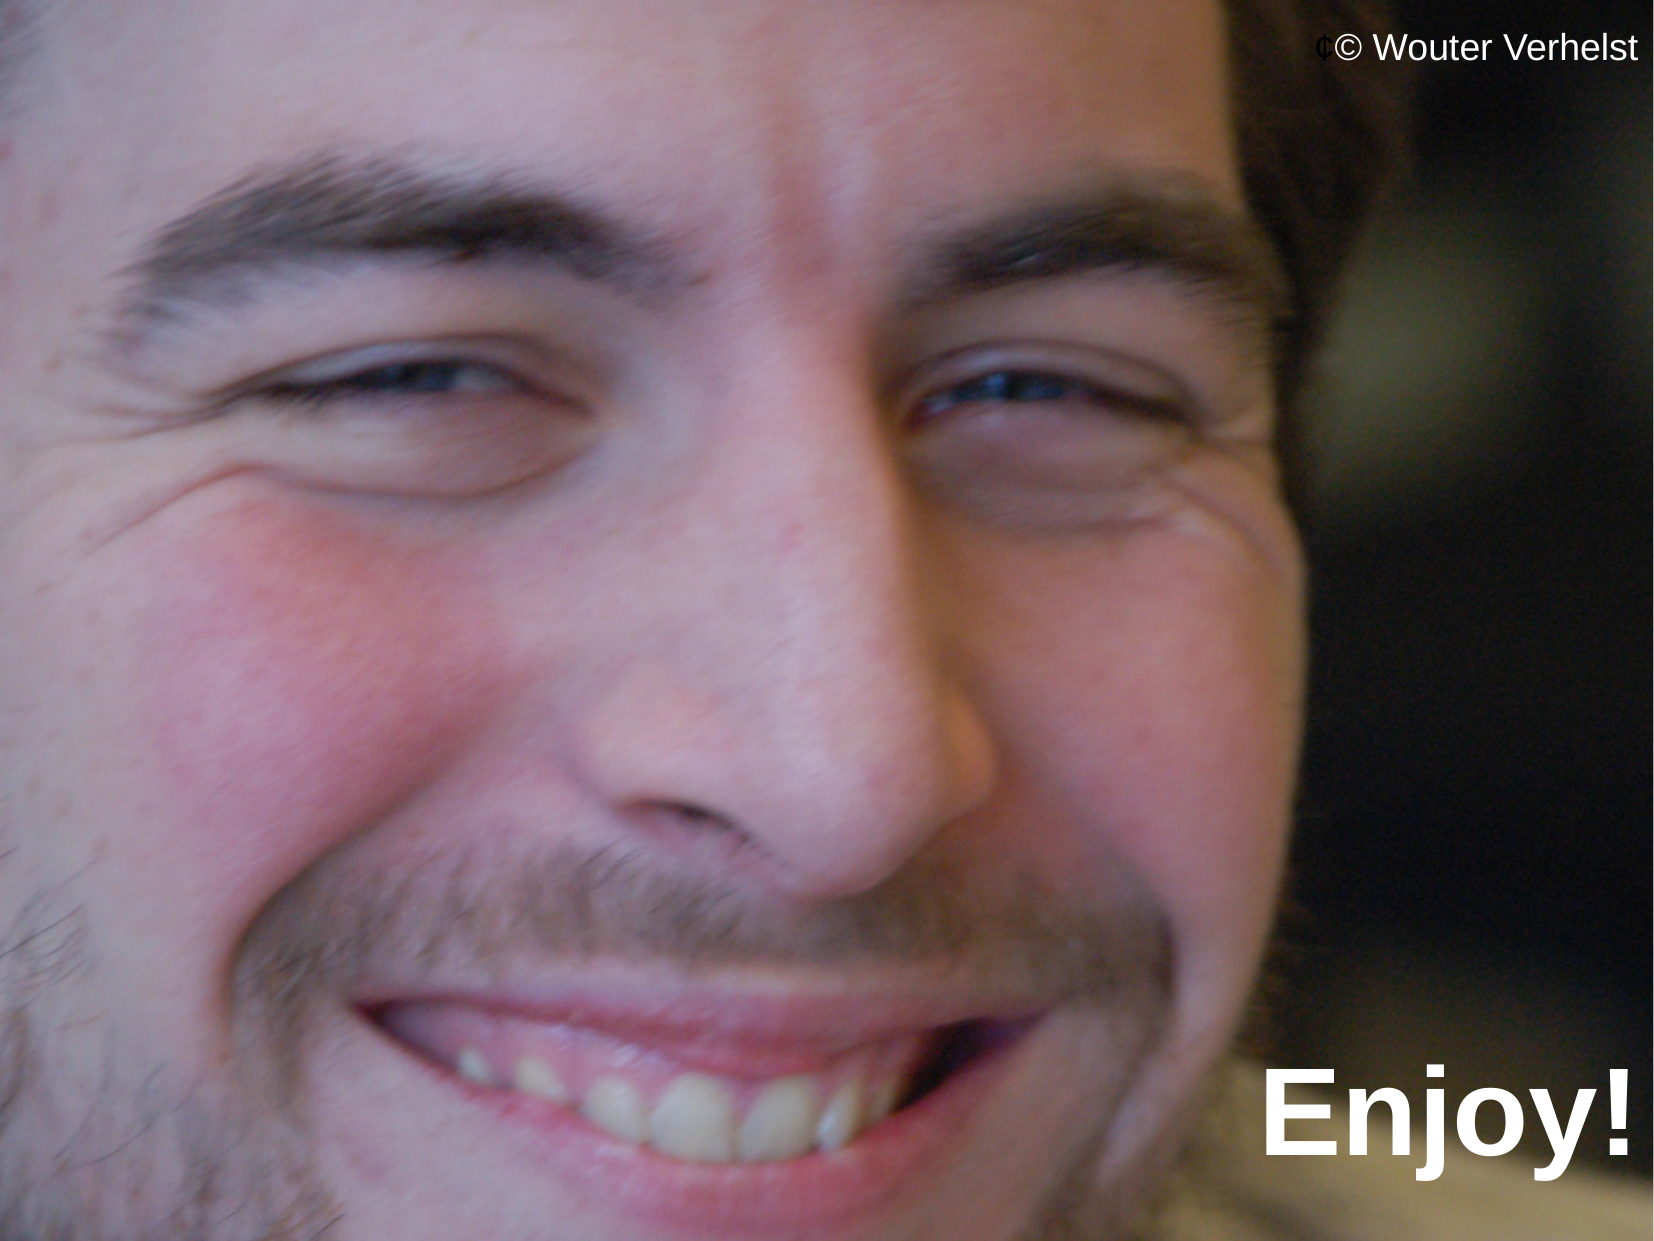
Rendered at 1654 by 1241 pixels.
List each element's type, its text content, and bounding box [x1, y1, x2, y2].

picture [0, 0, 1654, 1241]
text_box Enjoy! [1243, 1034, 1654, 1211]
text_box ¢© Wouter Verhelst [1299, 19, 1654, 77]
